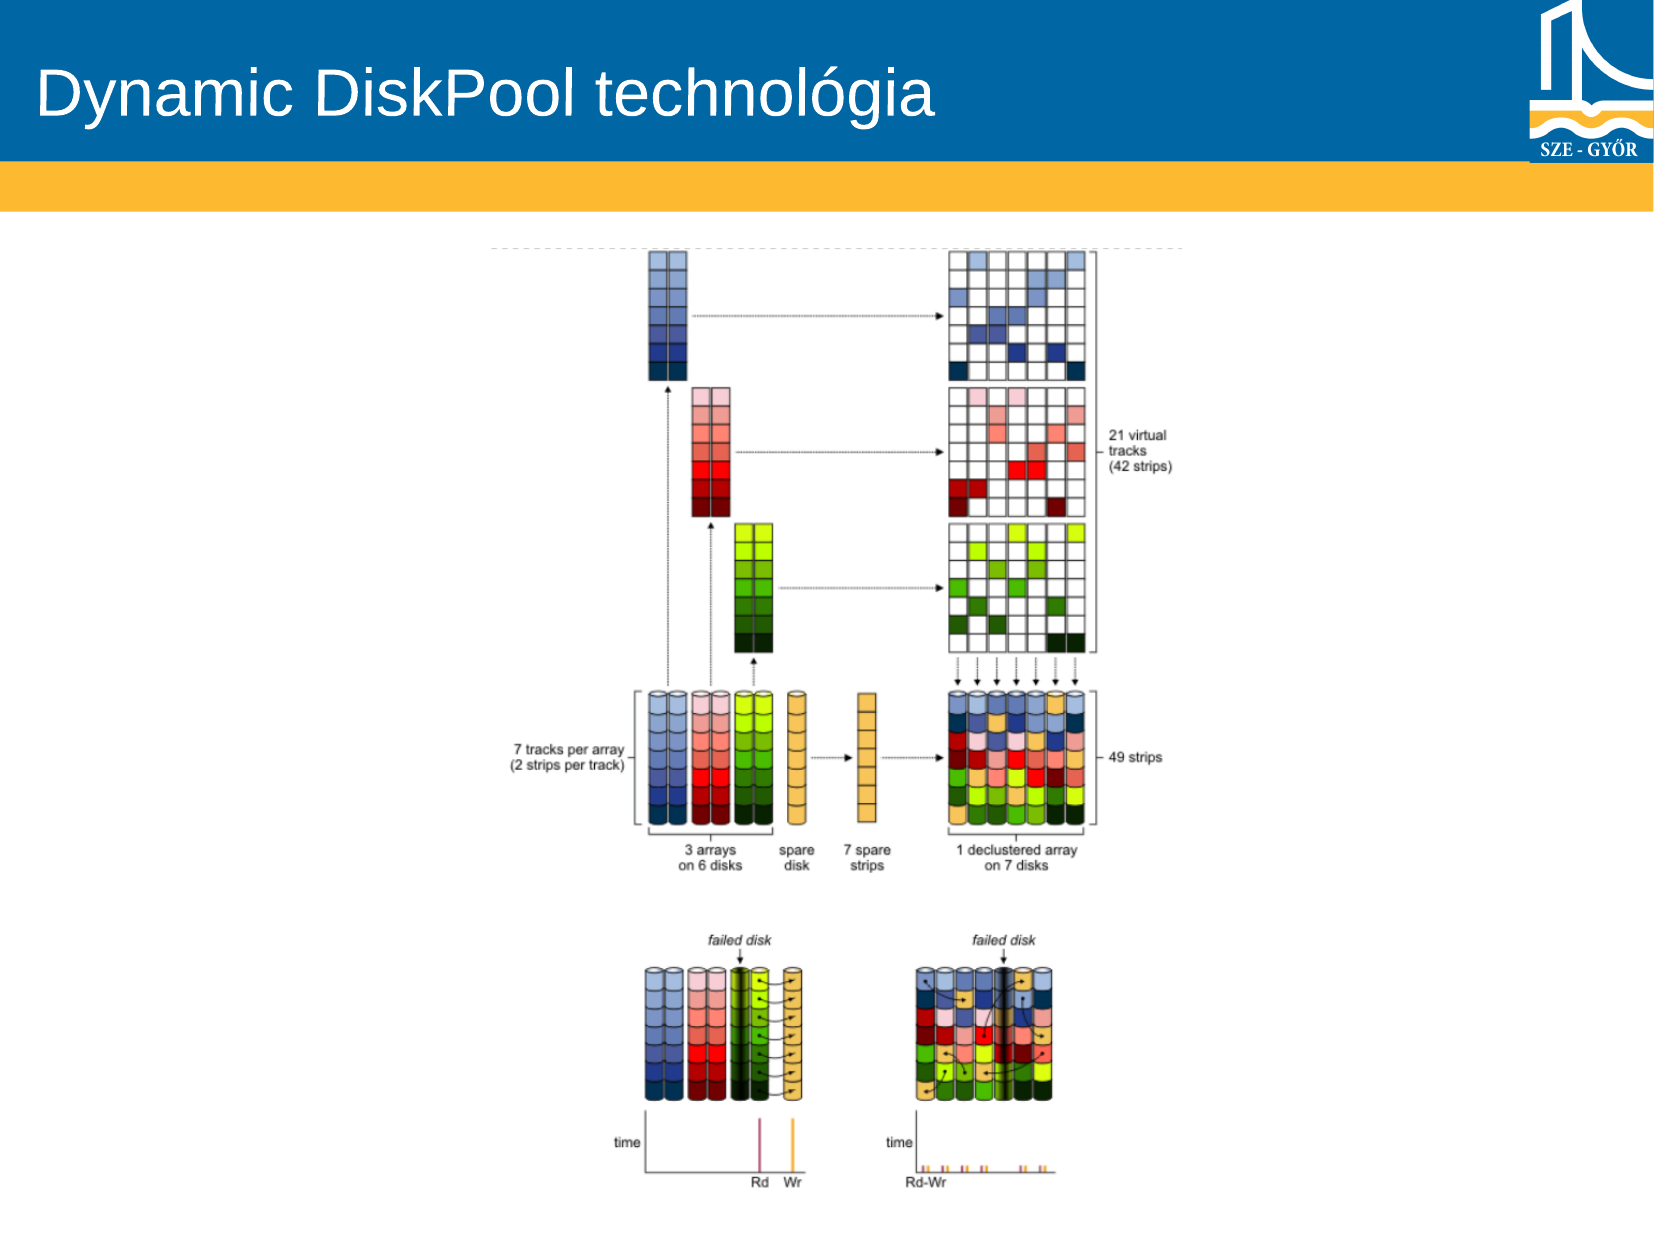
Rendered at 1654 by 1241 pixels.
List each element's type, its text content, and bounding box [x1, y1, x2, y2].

text_box Dynamic DiskPool technológia [34, 48, 1524, 144]
picture [491, 247, 1182, 1206]
picture [1529, 0, 1654, 163]
